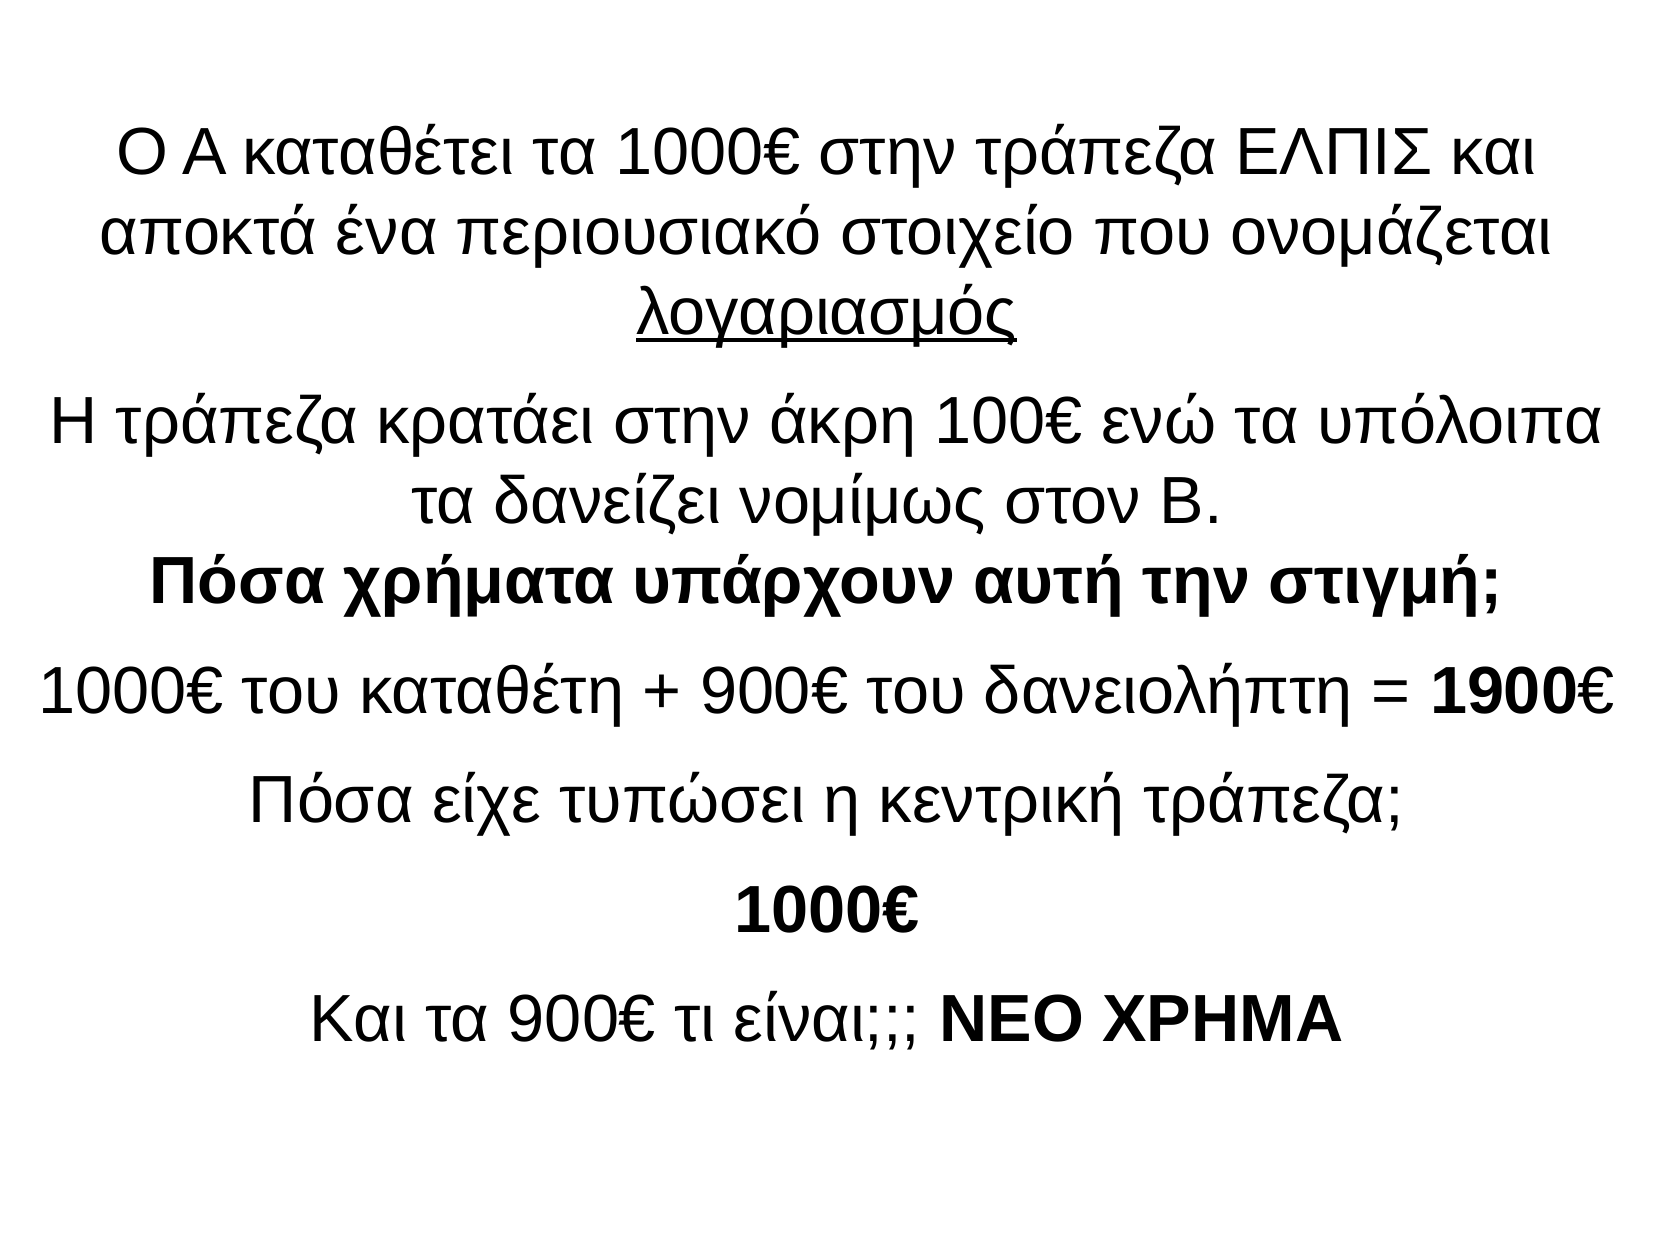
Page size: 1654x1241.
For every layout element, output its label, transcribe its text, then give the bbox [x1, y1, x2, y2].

subtitle Ο Α καταθέτει τα 1000€ στην τράπεζα ΕΛΠΙΣ και αποκτά ένα περιουσιακό στοιχείο που ονομάζεται λογαριασμός Η τράπεζα κρατάει στην άκρη 100€ ενώ τα υπόλοιπα τα δανείζει νομίμως στον Β. Πόσα χρήματα υπάρχουν αυτή την στιγμή; 1000€ του καταθέτη + 900€ του δανειολήπτη = 1900€ Πόσα είχε τυπώσει η κεντρική τράπεζα; 1000€ Και τα 900€ τι είναι;;; ΝΕΟ ΧΡΗΜΑ [29, 59, 1625, 1104]
